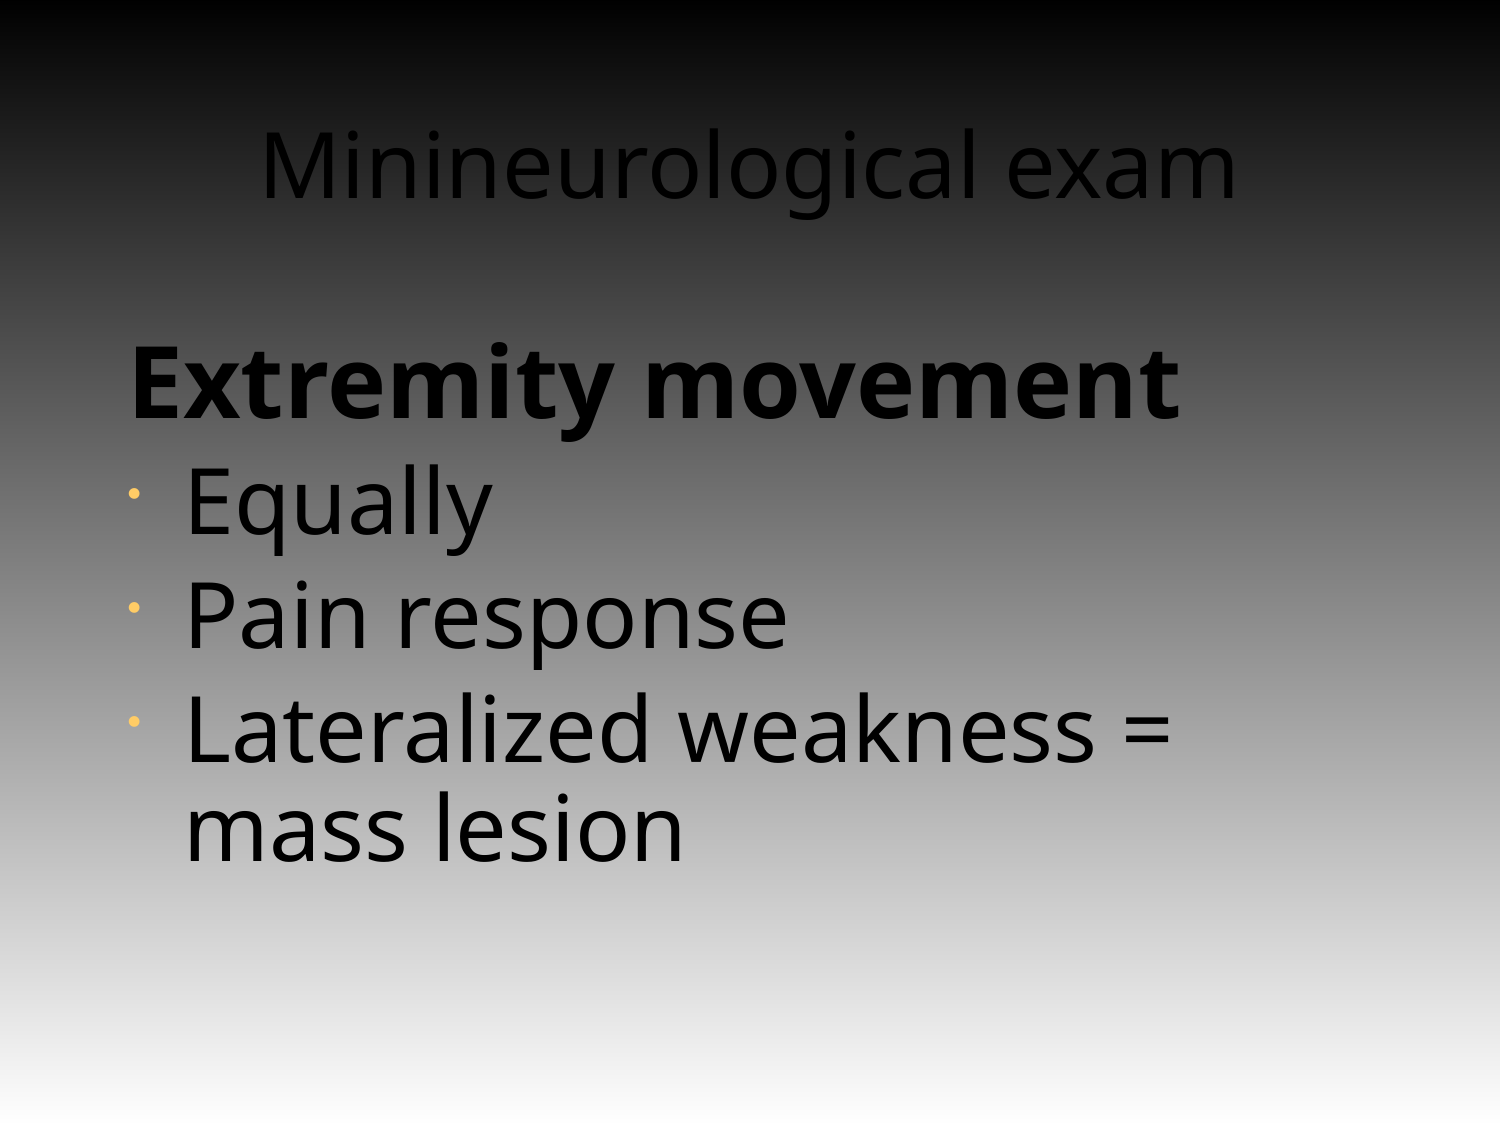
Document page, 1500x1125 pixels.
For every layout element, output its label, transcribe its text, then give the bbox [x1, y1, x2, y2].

list Extremity movement Equally Pain response Lateralized weakness = mass lesion [112, 324, 1388, 1000]
title Minineurological exam [112, 99, 1388, 288]
